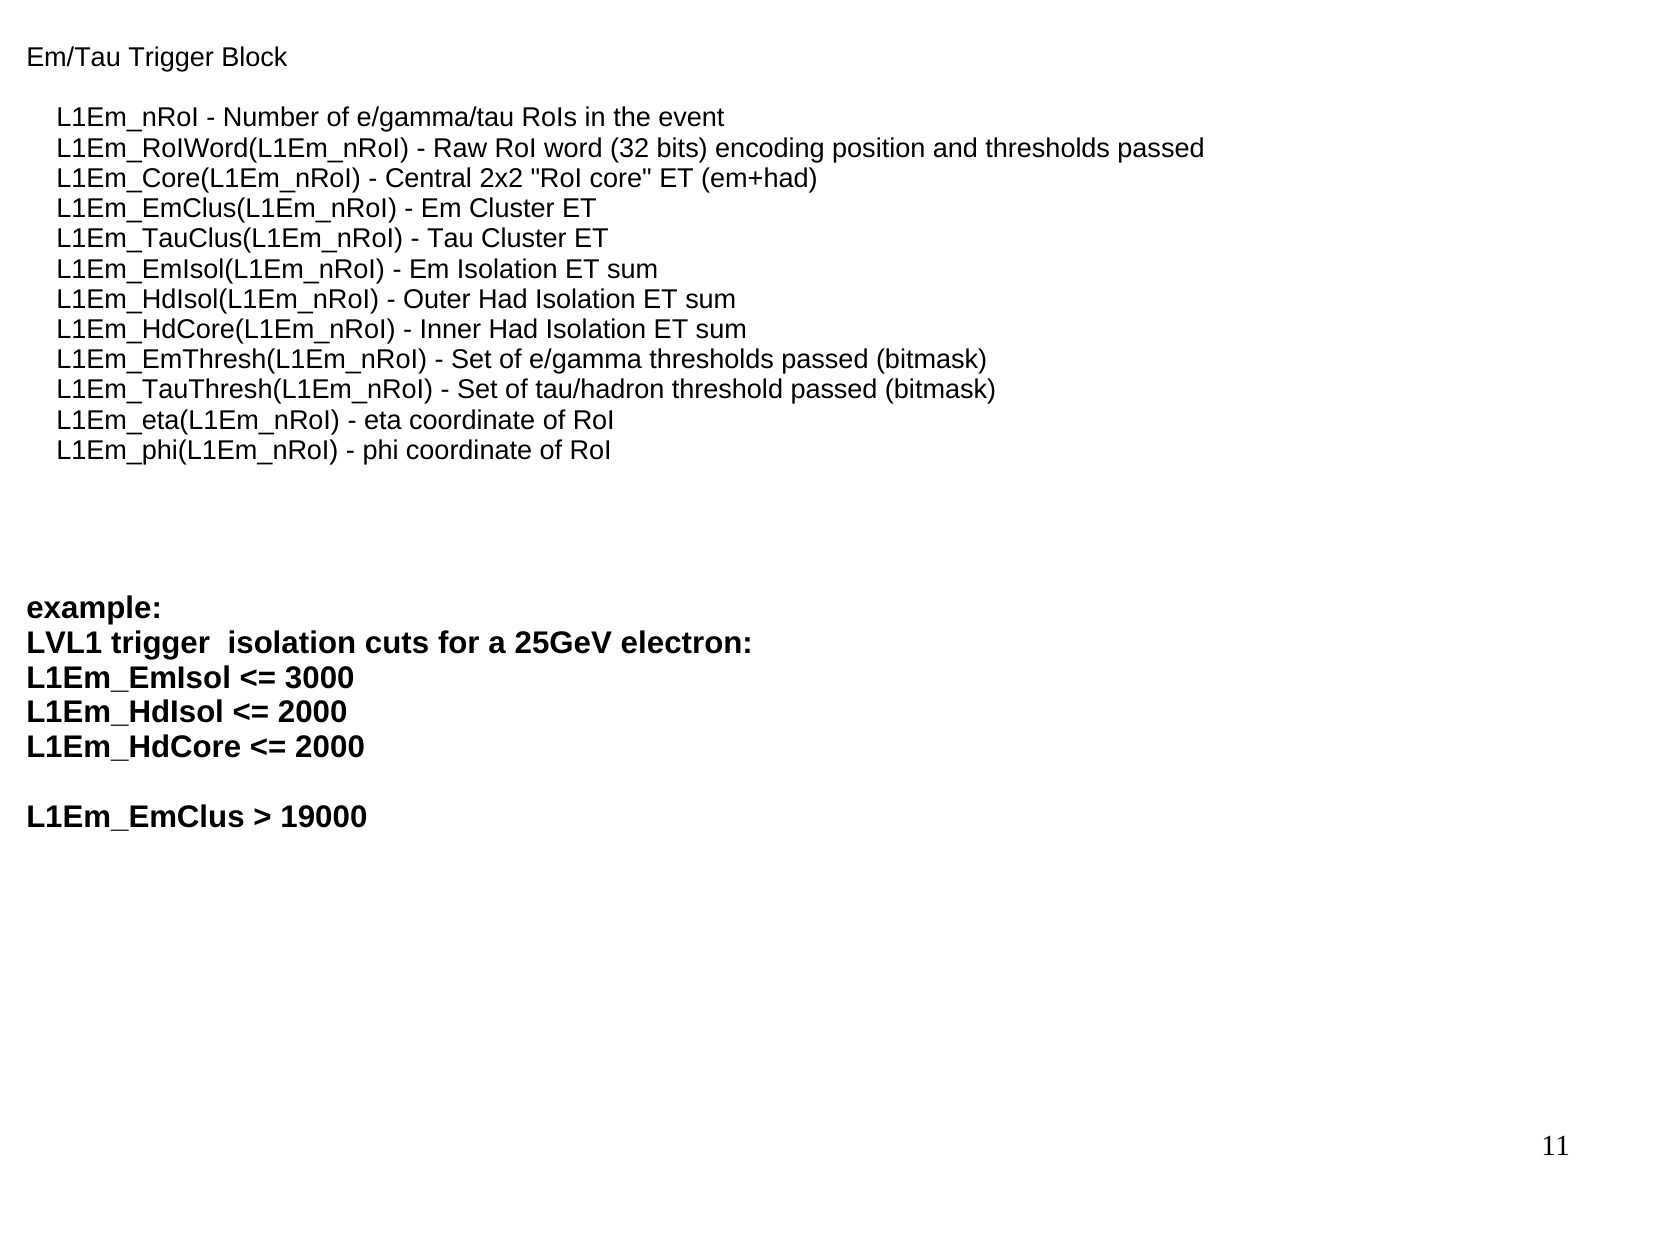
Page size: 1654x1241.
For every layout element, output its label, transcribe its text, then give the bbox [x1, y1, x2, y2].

text_box Em/Tau Trigger Block L1Em_nRoI - Number of e/gamma/tau RoIs in the event L1Em_RoIWord(L1Em_nRoI) - Raw RoI word (32 bits) encoding position and thresholds passed L1Em_Core(L1Em_nRoI) - Central 2x2 "RoI core" ET (em+had) L1Em_EmClus(L1Em_nRoI) - Em Cluster ET L1Em_TauClus(L1Em_nRoI) - Tau Cluster ET L1Em_EmIsol(L1Em_nRoI) - Em Isolation ET sum L1Em_HdIsol(L1Em_nRoI) - Outer Had Isolation ET sum L1Em_HdCore(L1Em_nRoI) - Inner Had Isolation ET sum L1Em_EmThresh(L1Em_nRoI) - Set of e/gamma thresholds passed (bitmask) L1Em_TauThresh(L1Em_nRoI) - Set of tau/hadron threshold passed (bitmask) L1Em_eta(L1Em_nRoI) - eta coordinate of RoI L1Em_phi(L1Em_nRoI) - phi coordinate of RoI example: LVL1 trigger isolation cuts for a 25GeV electron: L1Em_EmIsol <= 3000 L1Em_HdIsol <= 2000 L1Em_HdCore <= 2000 L1Em_EmClus > 19000 [11, 34, 1654, 975]
